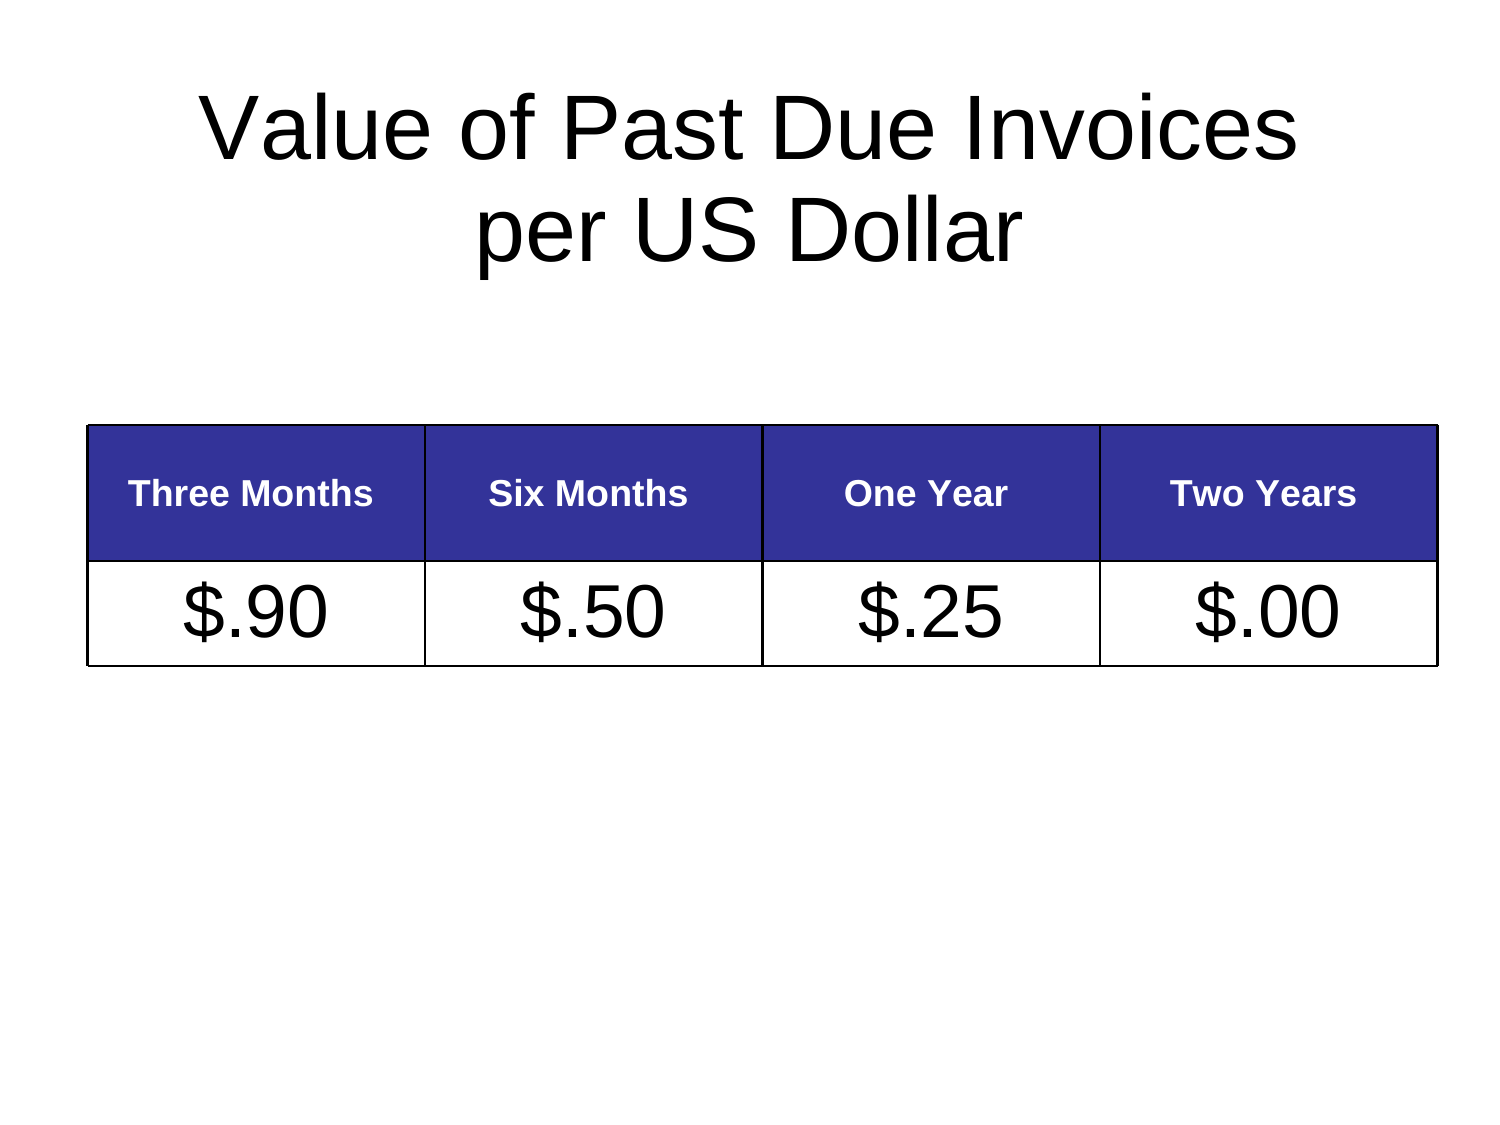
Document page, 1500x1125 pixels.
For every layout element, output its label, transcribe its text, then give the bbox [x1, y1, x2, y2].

text_box $.25 [764, 562, 1099, 665]
text_box $.00 [1101, 562, 1436, 665]
text_box $.90 [89, 562, 424, 665]
text_box One Year [764, 426, 1099, 560]
text_box Three Months [89, 426, 424, 560]
text_box $.50 [426, 562, 761, 665]
text_box Two Years [1101, 426, 1436, 560]
title Value of Past Due Invoices per US Dollar [75, 45, 1426, 313]
text_box Six Months [426, 426, 761, 560]
